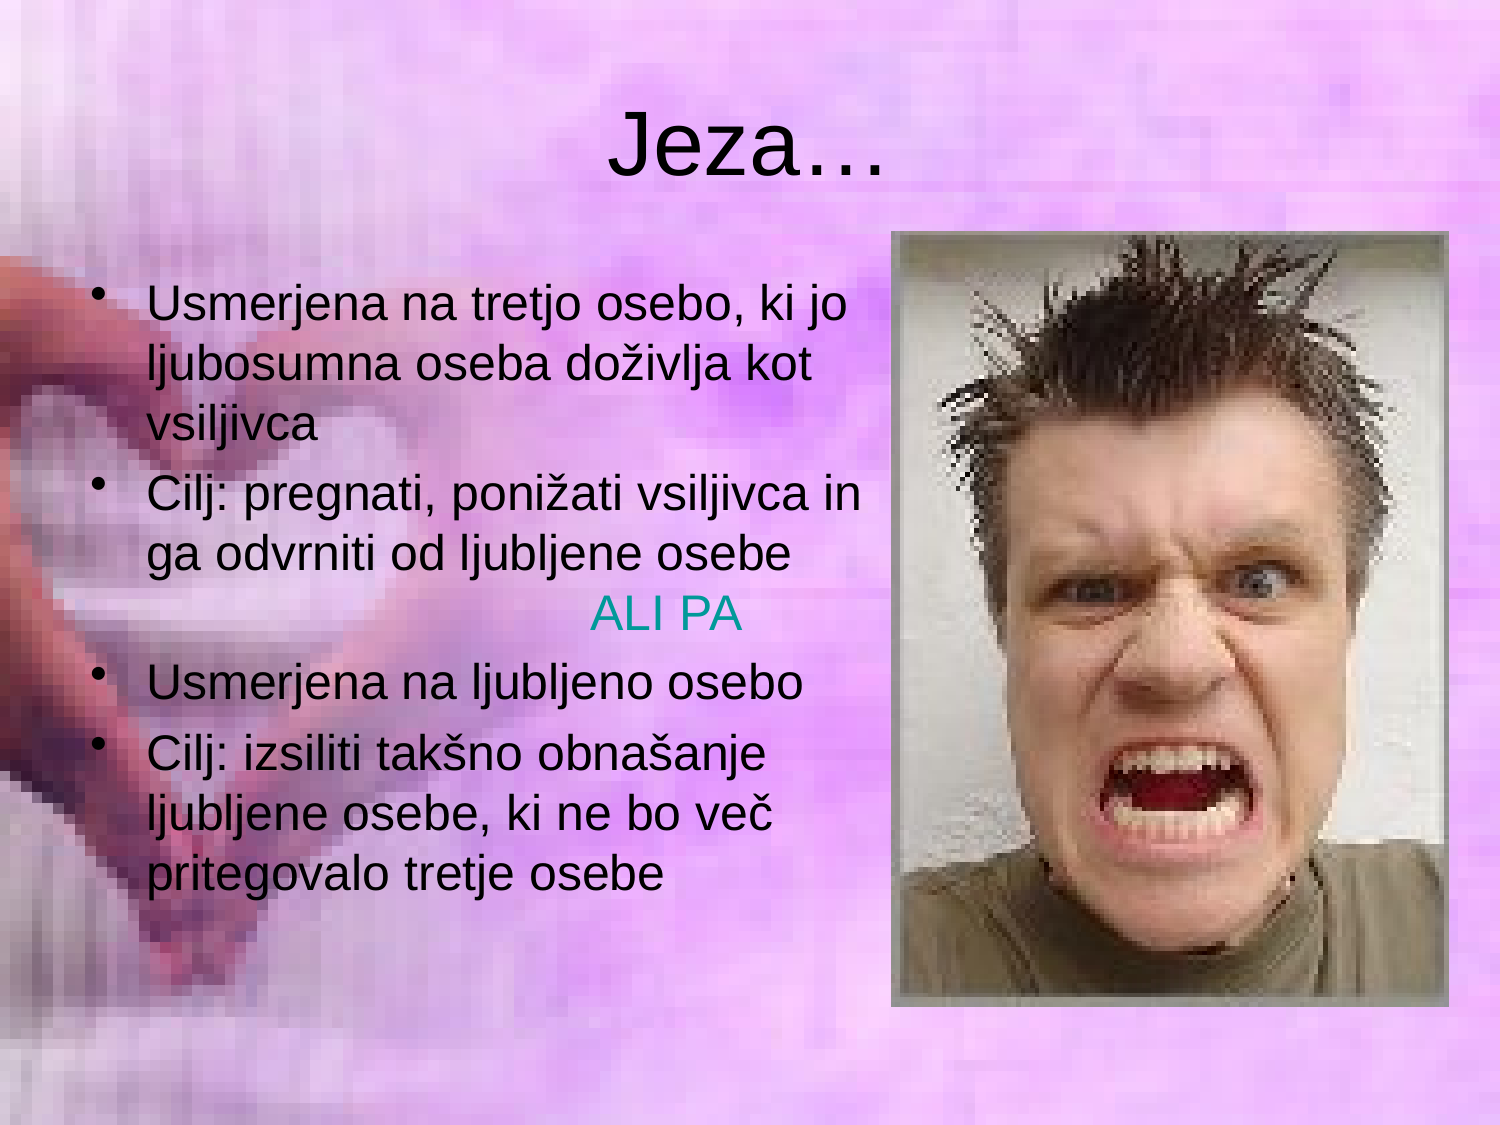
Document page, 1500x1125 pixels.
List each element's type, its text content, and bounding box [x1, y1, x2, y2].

picture [0, 0, 1500, 1125]
list Usmerjena na tretjo osebo, ki jo ljubosumna oseba doživlja kot vsiljivca Cilj: pregnati, ponižati vsiljivca in ga odvrniti od ljubljene osebe ALI PA Usmerjena na ljubljeno osebo Cilj: izsiliti takšno obnašanje ljubljene osebe, ki ne bo več pritegovalo tretje osebe [75, 262, 891, 1005]
title Jeza… [75, 45, 1425, 233]
